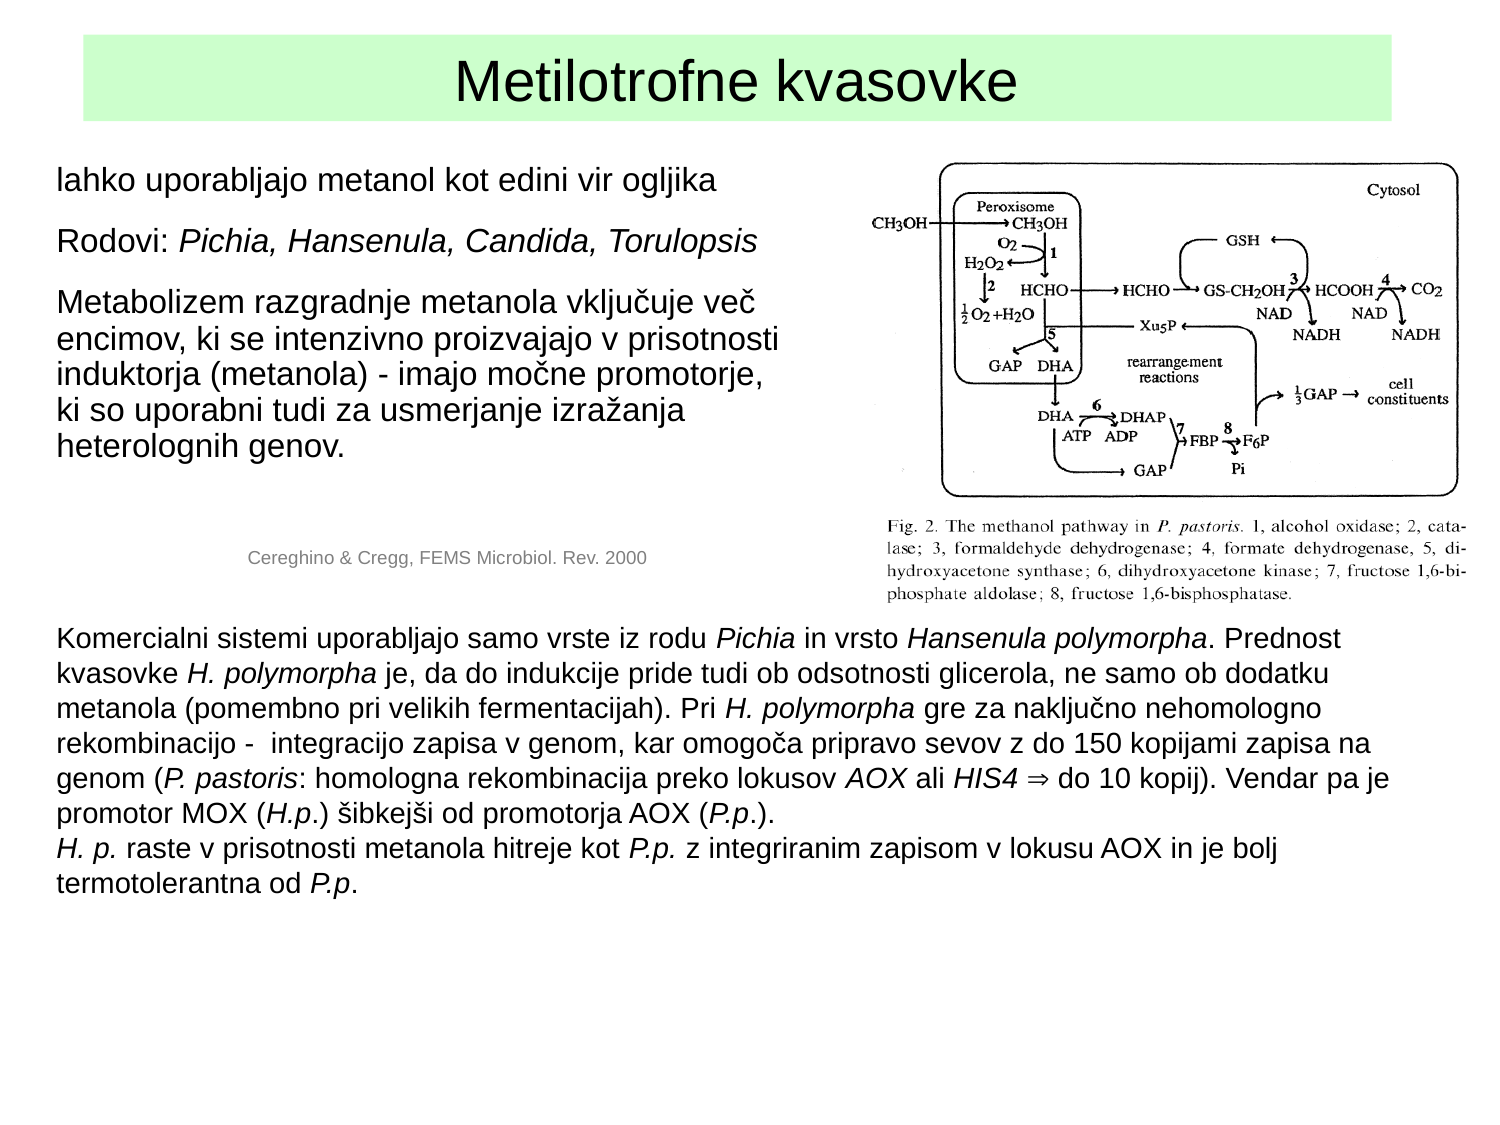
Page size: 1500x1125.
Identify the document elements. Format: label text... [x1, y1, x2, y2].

picture [844, 148, 1470, 508]
title Metilotrofne kvasovke [83, 34, 1392, 122]
picture [879, 515, 1470, 614]
list lahko uporabljajo metanol kot edini vir ogljika Rodovi: Pichia, Hansenula, Candida, Torulopsis Metabolizem razgradnje metanola vključuje več encimov, ki se intenzivno proizvajajo v prisotnosti induktorja (metanola) - imajo močne promotorje, ki so uporabni tudi za usmerjanje izražanja heterolognih genov. Cereghino & Cregg, FEMS Microbiol. Rev. 2000 Komercialni sistemi uporabljajo samo vrste iz rodu Pichia in vrsto Hansenula polymorpha. Prednost kvasovke H. polymorpha je, da do indukcije pride tudi ob odsotnosti glicerola, ne samo ob dodatku metanola (pomembno pri velikih fermentacijah). Pri H. polymorpha gre za naključno nehomologno rekombinacijo - integracijo zapisa v genom, kar omogoča pripravo sevov z do 150 kopijami zapisa na genom (P. pastoris: homologna rekombinacija preko lokusov AOX ali HIS4  do 10 kopij). Vendar pa je promotor MOX (H.p.) šibkejši od promotorja AOX (P.p.). H. p. raste v prisotnosti metanola hitreje kot P.p. z integriranim zapisom v lokusu AOX in je bolj termotolerantna od P.p. [41, 155, 1450, 1071]
